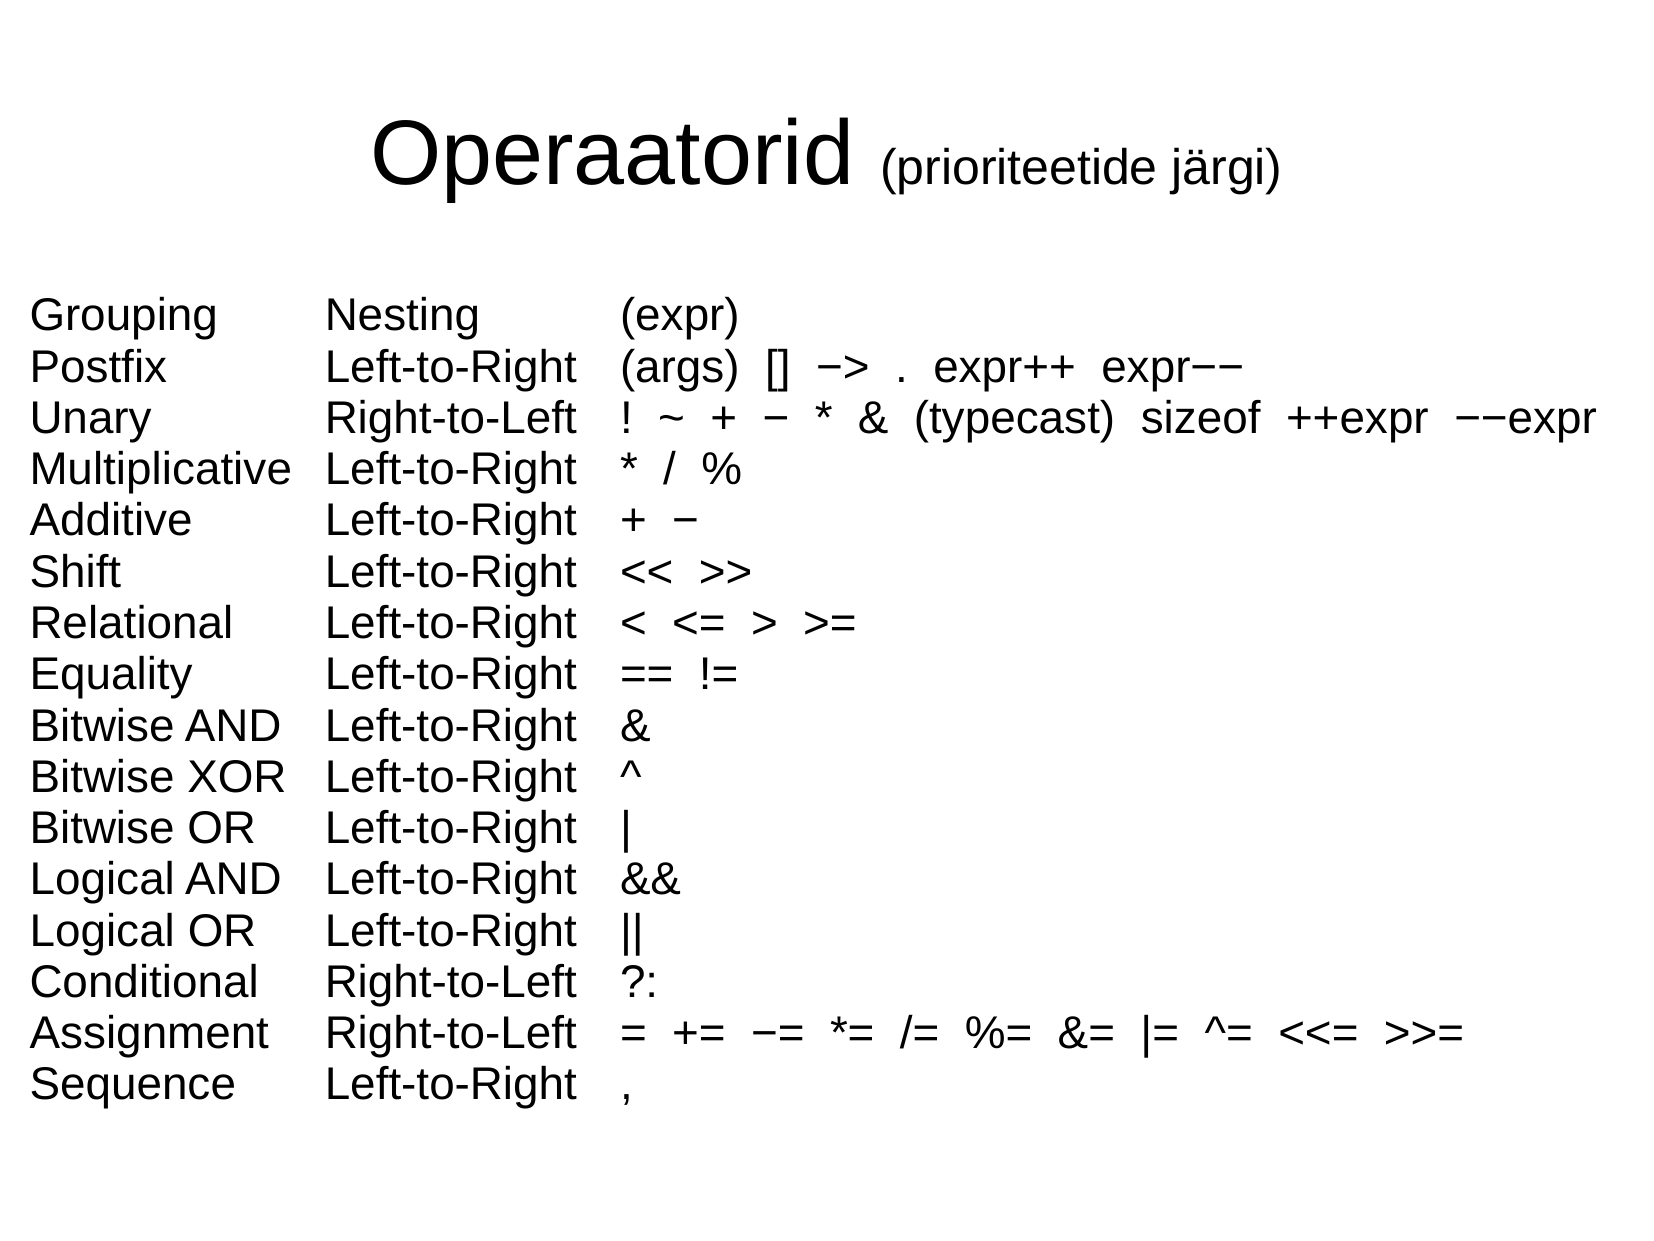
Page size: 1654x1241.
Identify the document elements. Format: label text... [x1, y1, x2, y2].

title Operaatorid (prioriteetide järgi) [82, 56, 1571, 250]
subtitle Grouping Nesting (expr) Postfix Left-to-Right (args) [] −> . expr++ expr−− Unary Right-to-Left ! ~ + − * & (typecast) sizeof ++expr −−expr Multiplicative Left-to-Right * / % Additive Left-to-Right + − Shift Left-to-Right << >> Relational Left-to-Right < <= > >= Equality Left-to-Right == != Bitwise AND Left-to-Right & Bitwise XOR Left-to-Right ^ Bitwise OR Left-to-Right | Logical AND Left-to-Right && Logical OR Left-to-Right || Conditional Right-to-Left ?: Assignment Right-to-Left = += −= *= /= %= &= |= ^= <<= >>= Sequence Left-to-Right , [29, 291, 1625, 1108]
